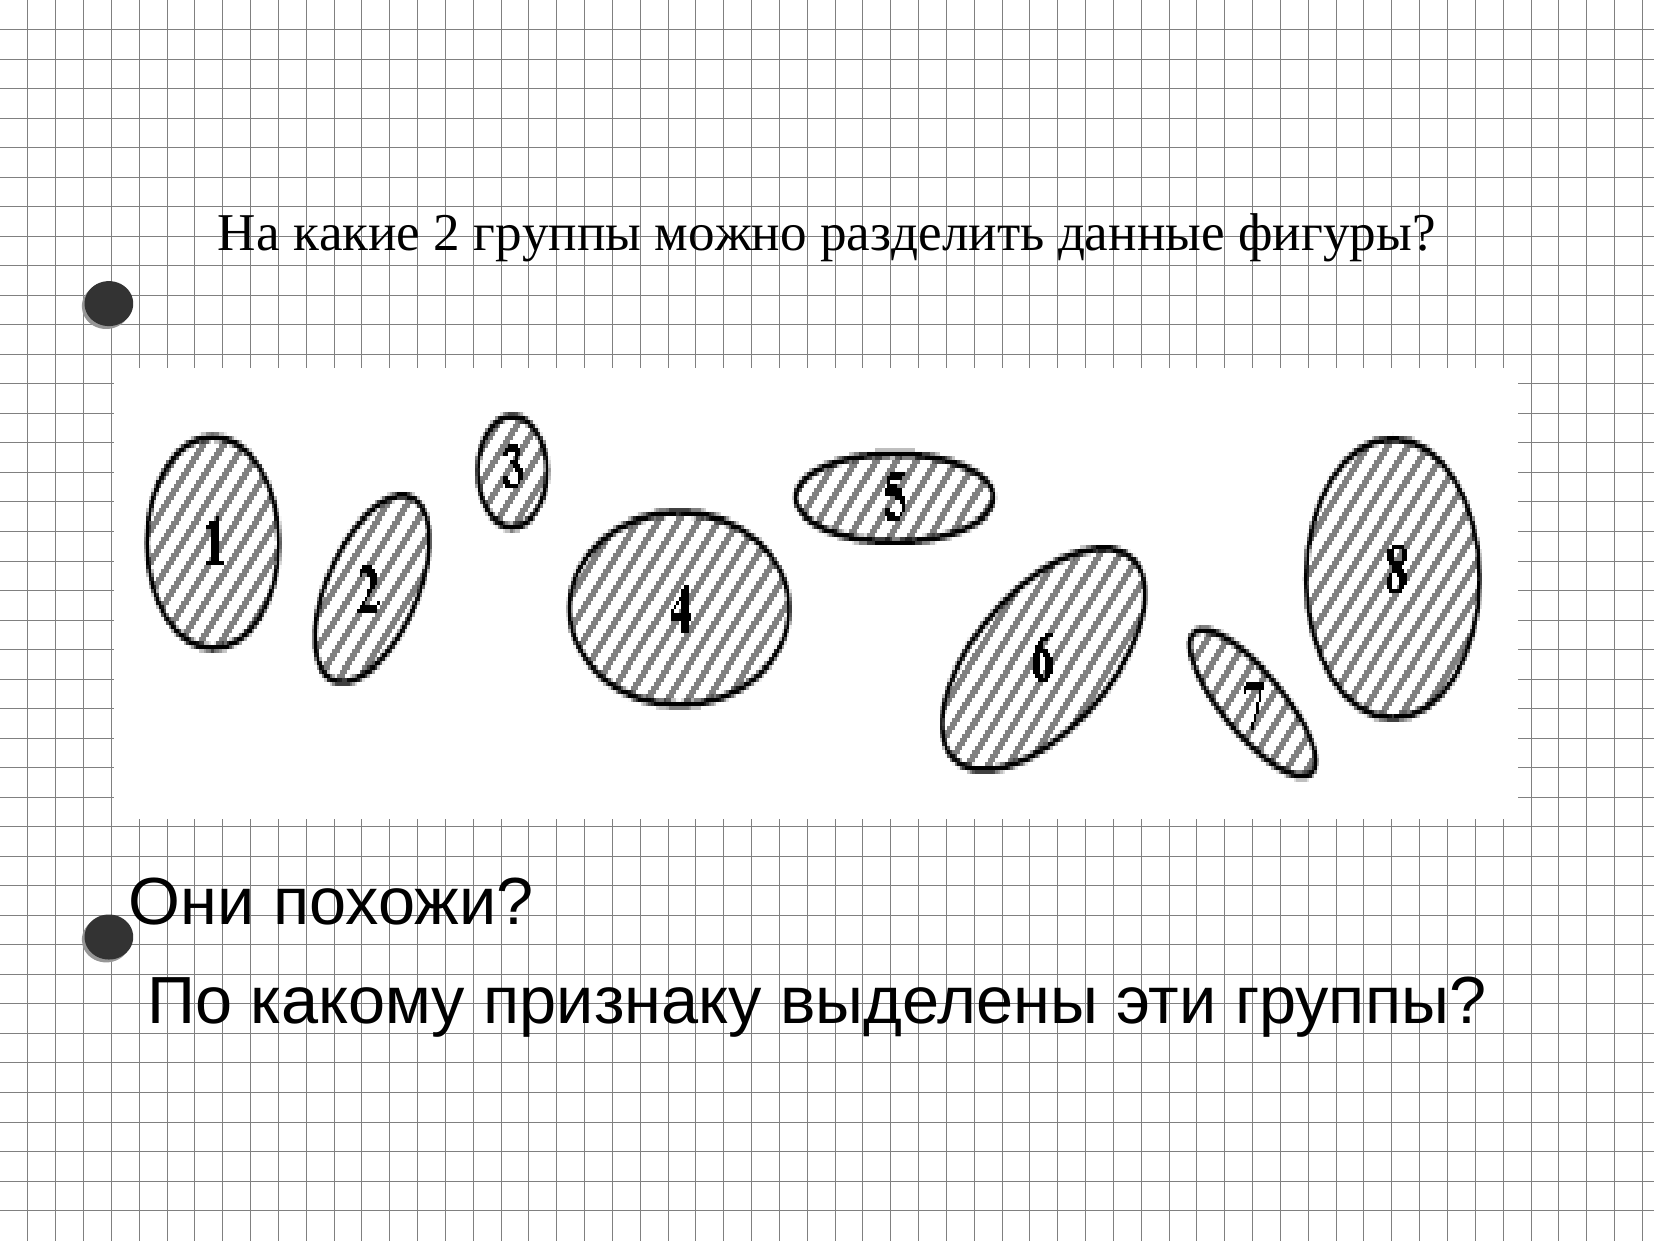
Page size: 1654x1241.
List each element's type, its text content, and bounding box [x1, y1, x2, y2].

text_box Они похожи? По какому признаку выделены эти группы? [114, 856, 1536, 1094]
picture [114, 368, 1518, 819]
title На какие 2 группы можно разделить данные фигуры? [121, 127, 1534, 335]
